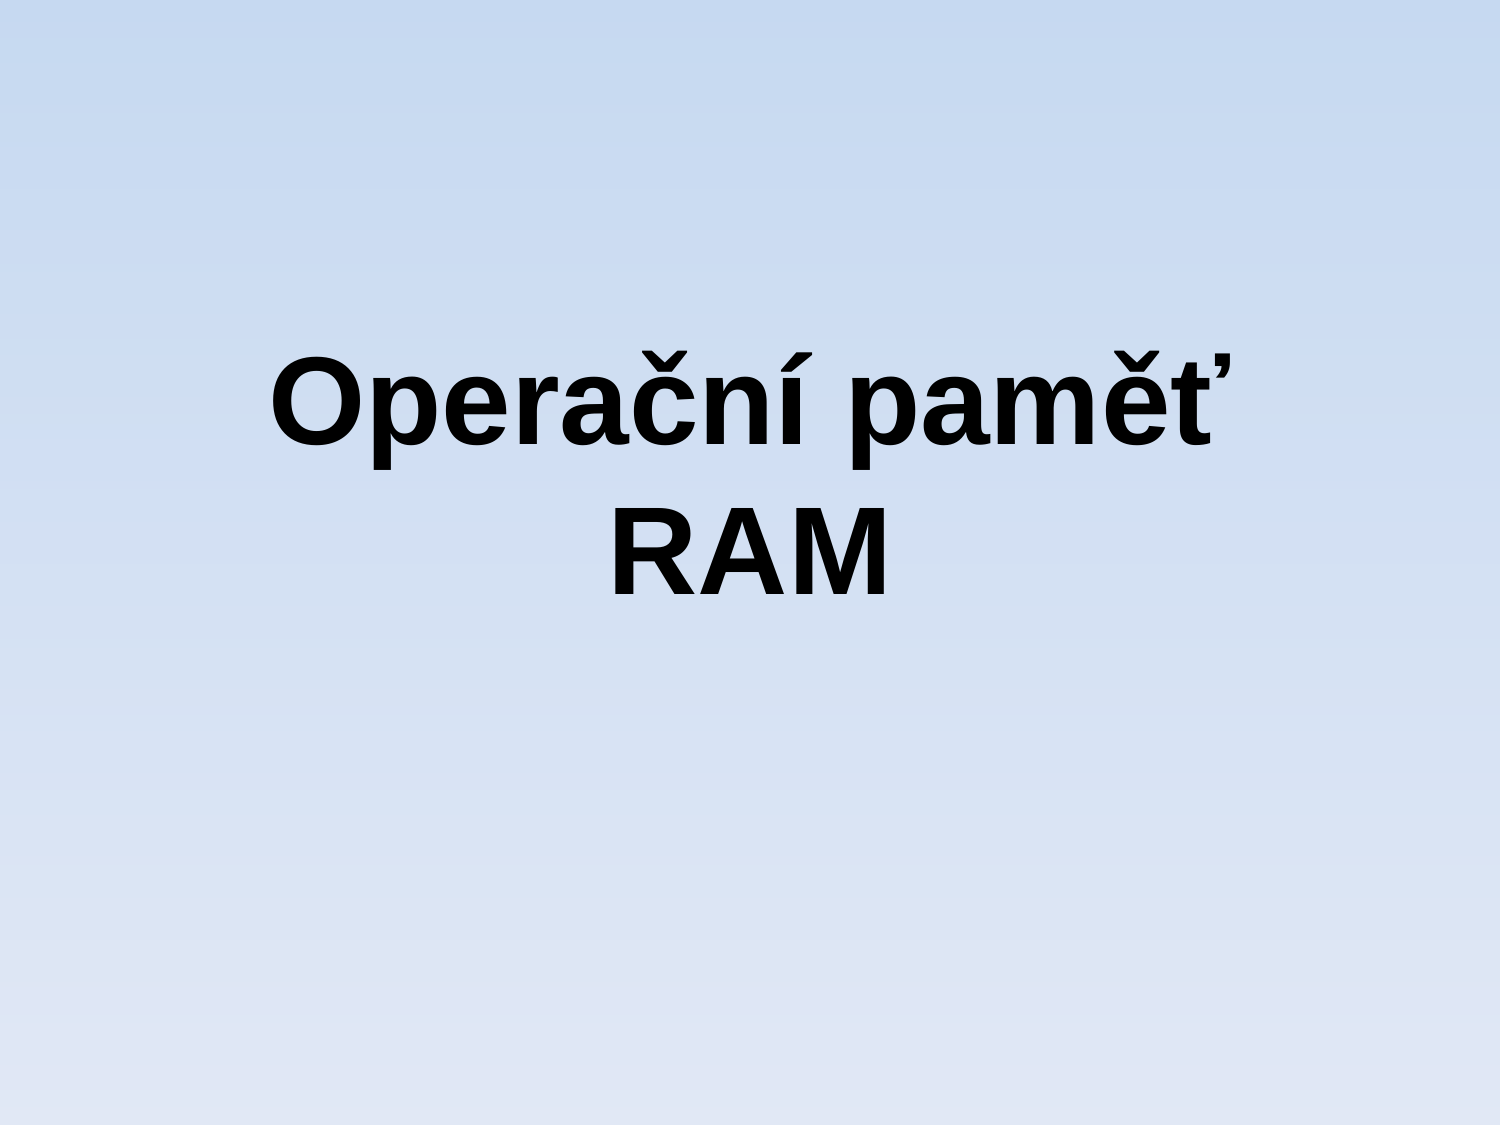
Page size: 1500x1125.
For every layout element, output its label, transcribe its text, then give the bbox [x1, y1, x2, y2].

title Operační paměť RAM [112, 312, 1388, 628]
